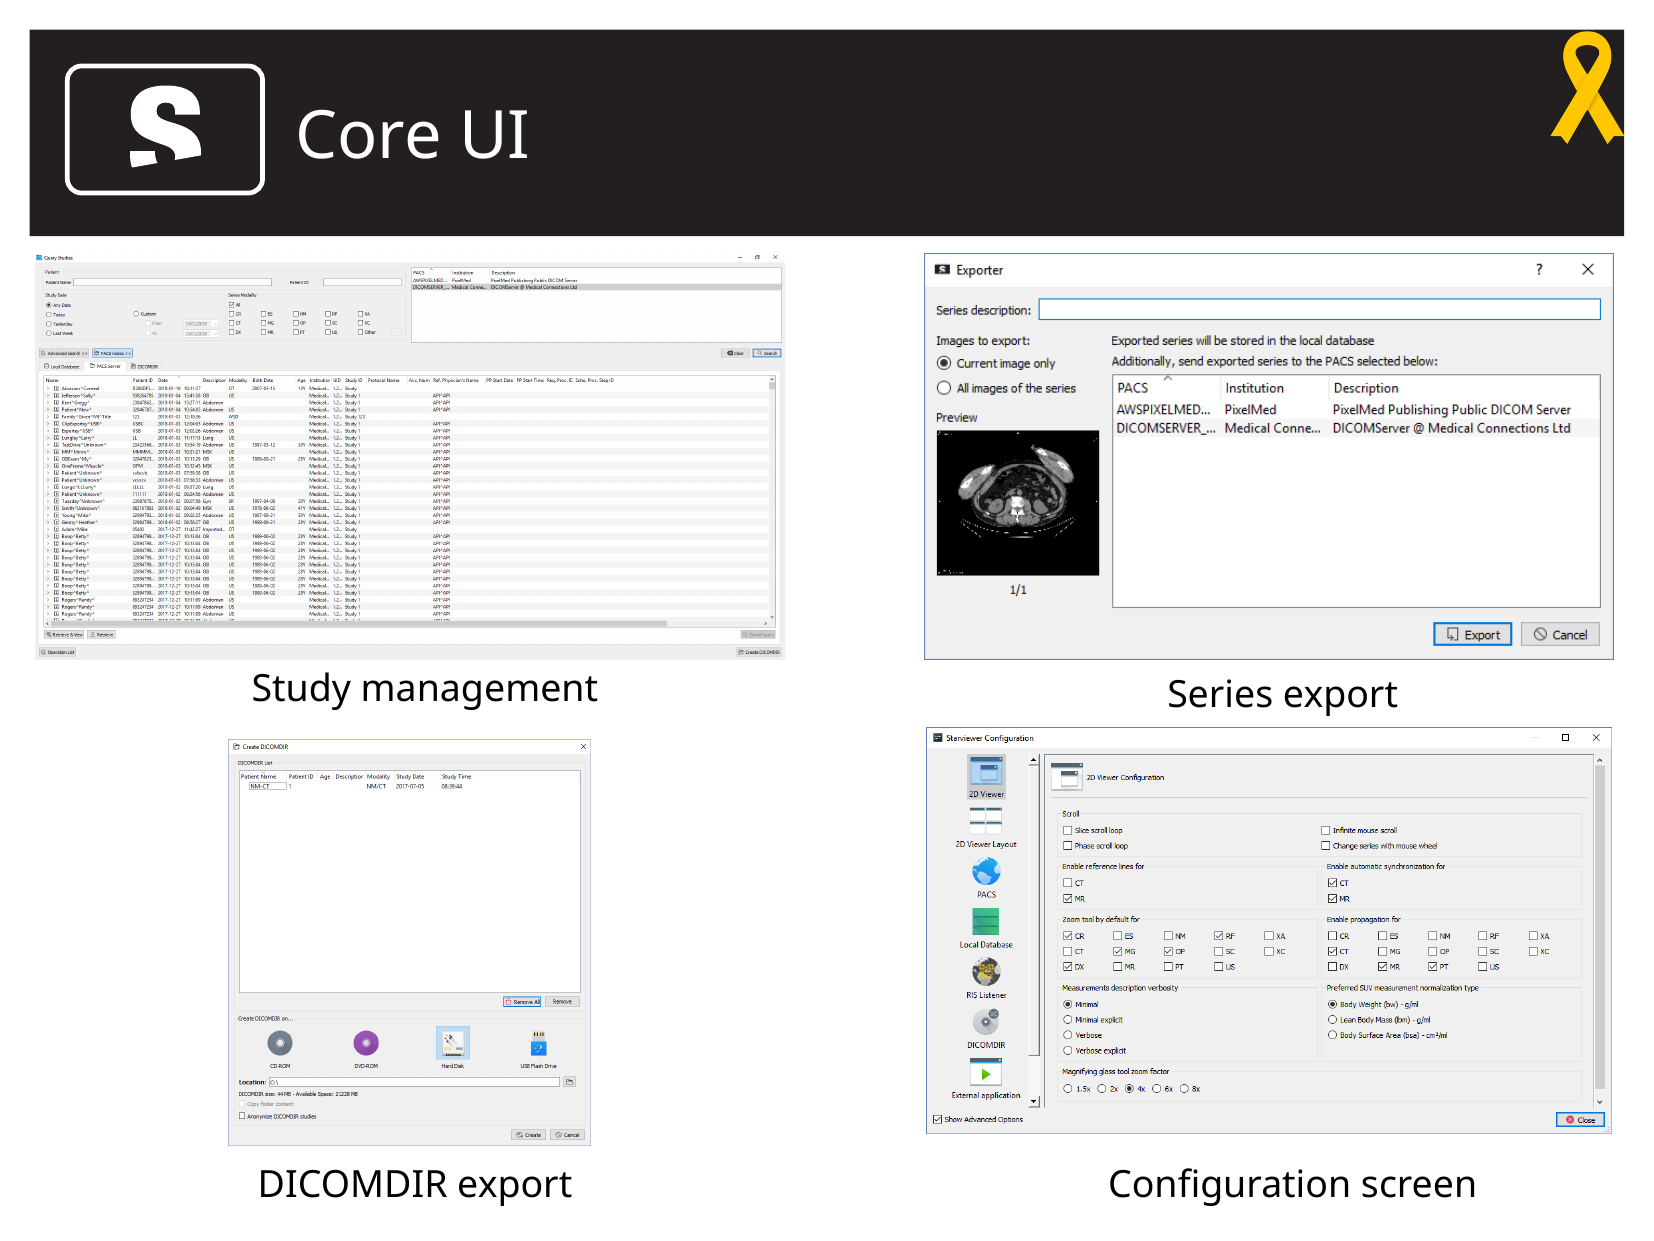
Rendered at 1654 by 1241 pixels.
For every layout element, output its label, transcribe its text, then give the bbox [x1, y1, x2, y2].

picture [1547, 29, 1625, 148]
picture [924, 253, 1614, 660]
text_box Series export [1152, 660, 1595, 739]
picture [926, 727, 1612, 1134]
title Core UI [295, 29, 1524, 237]
text_box Configuration screen [1093, 1150, 1536, 1229]
text_box Study management [236, 654, 680, 733]
picture [35, 253, 785, 660]
text_box DICOMDIR export [242, 1150, 686, 1229]
picture [228, 739, 591, 1146]
